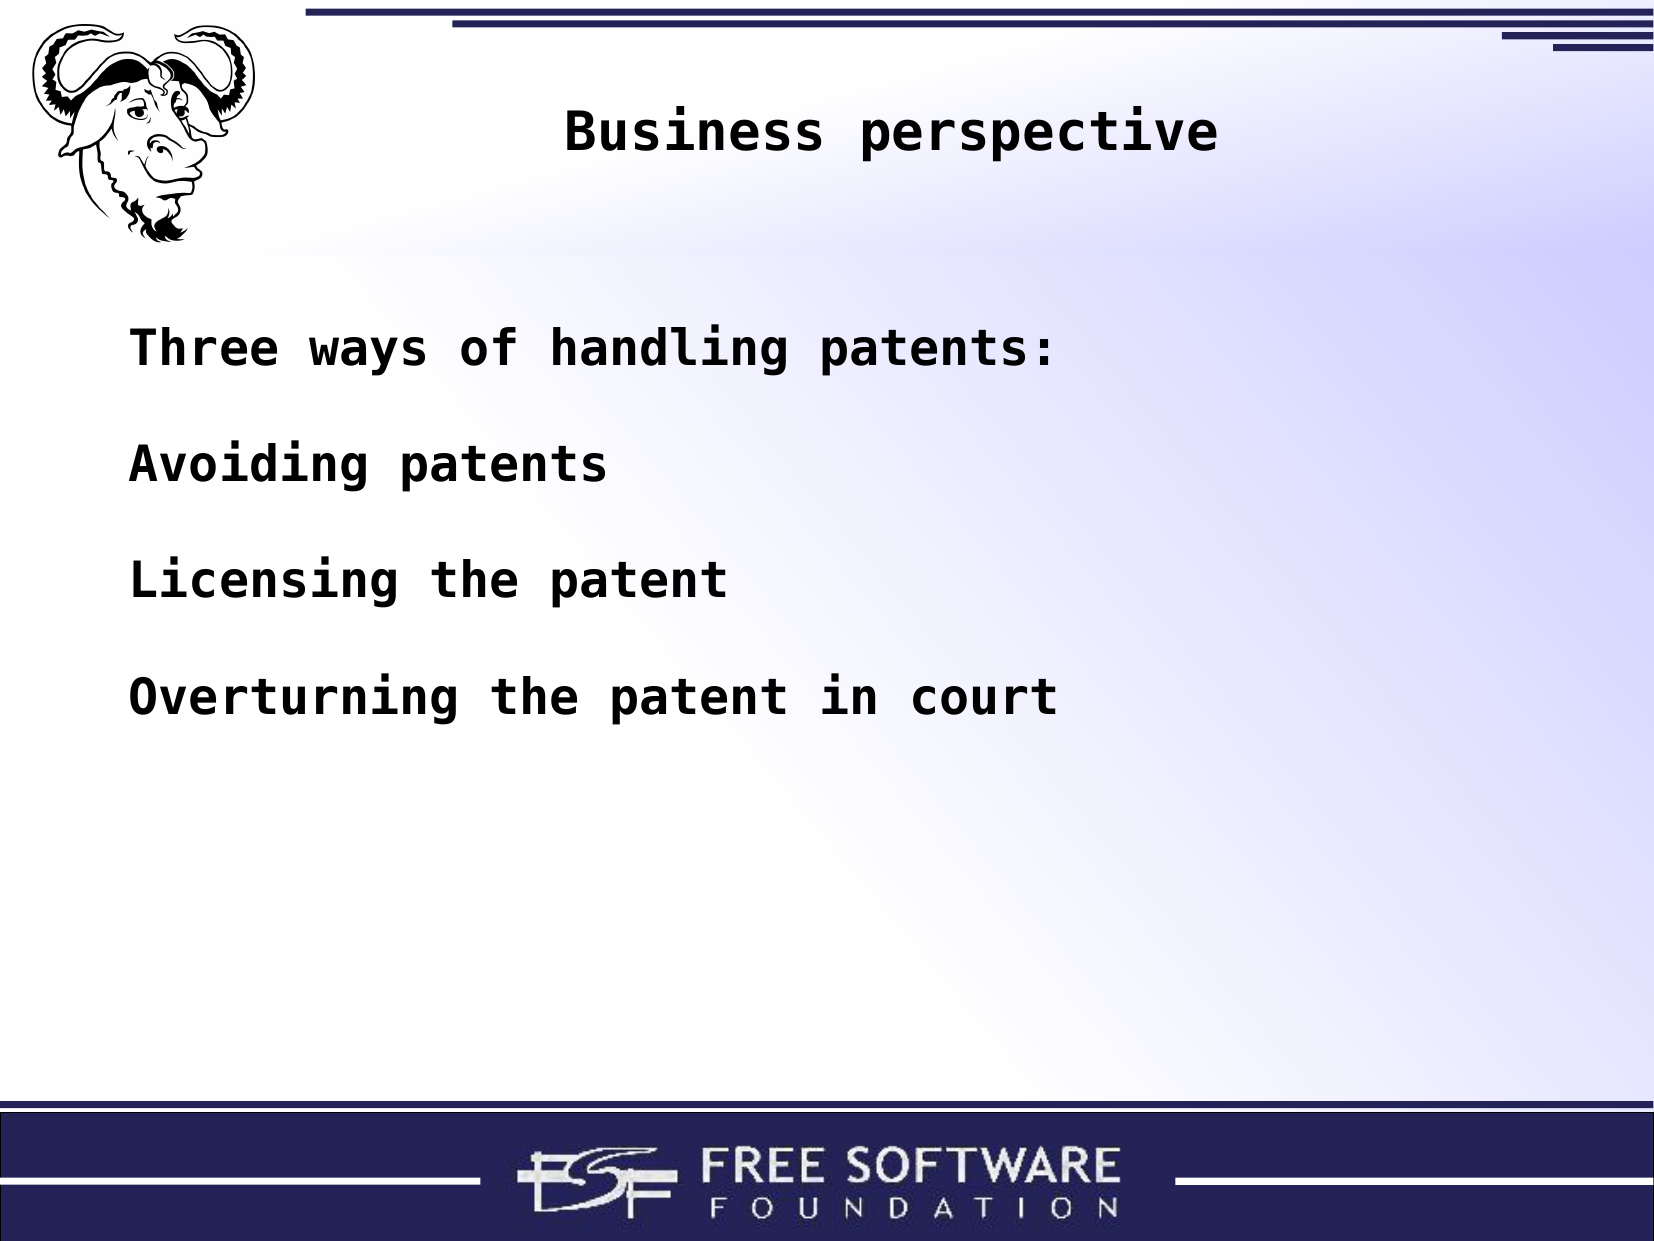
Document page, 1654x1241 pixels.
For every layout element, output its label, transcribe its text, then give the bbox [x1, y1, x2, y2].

text_box Business perspective [317, 99, 1468, 163]
text_box Three ways of handling patents: Avoiding patents Licensing the patent Overturning the patent in court [129, 318, 1418, 951]
text_box [0, 0, 1654, 1241]
picture [494, 1119, 1156, 1241]
picture [29, 18, 258, 248]
